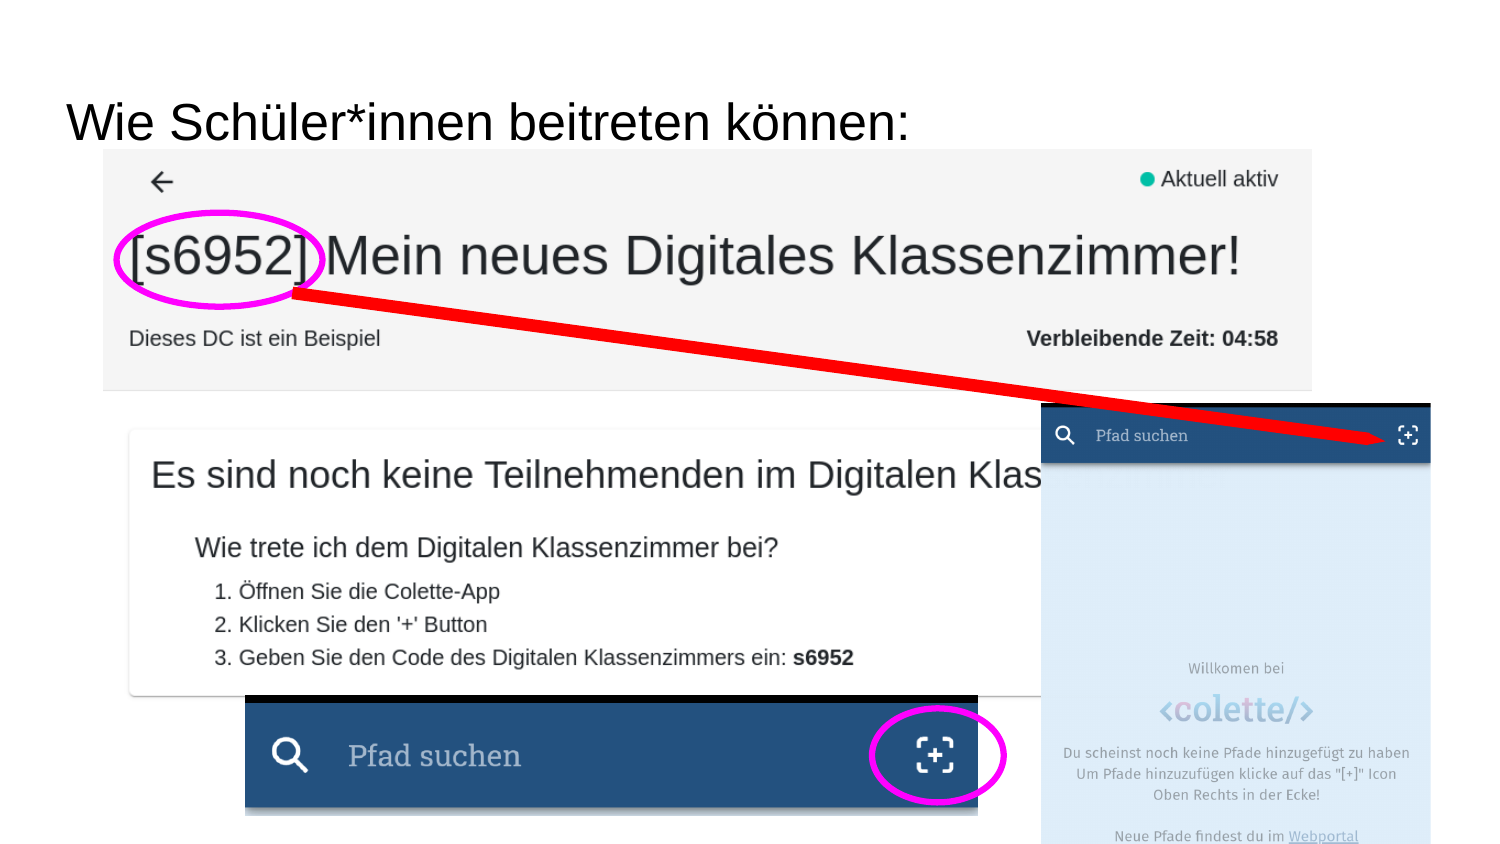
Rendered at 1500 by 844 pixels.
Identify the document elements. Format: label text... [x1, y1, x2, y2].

title Wie Schüler*innen beitreten können: [51, 72, 1449, 167]
picture [876, 712, 978, 799]
picture [103, 167, 1431, 844]
